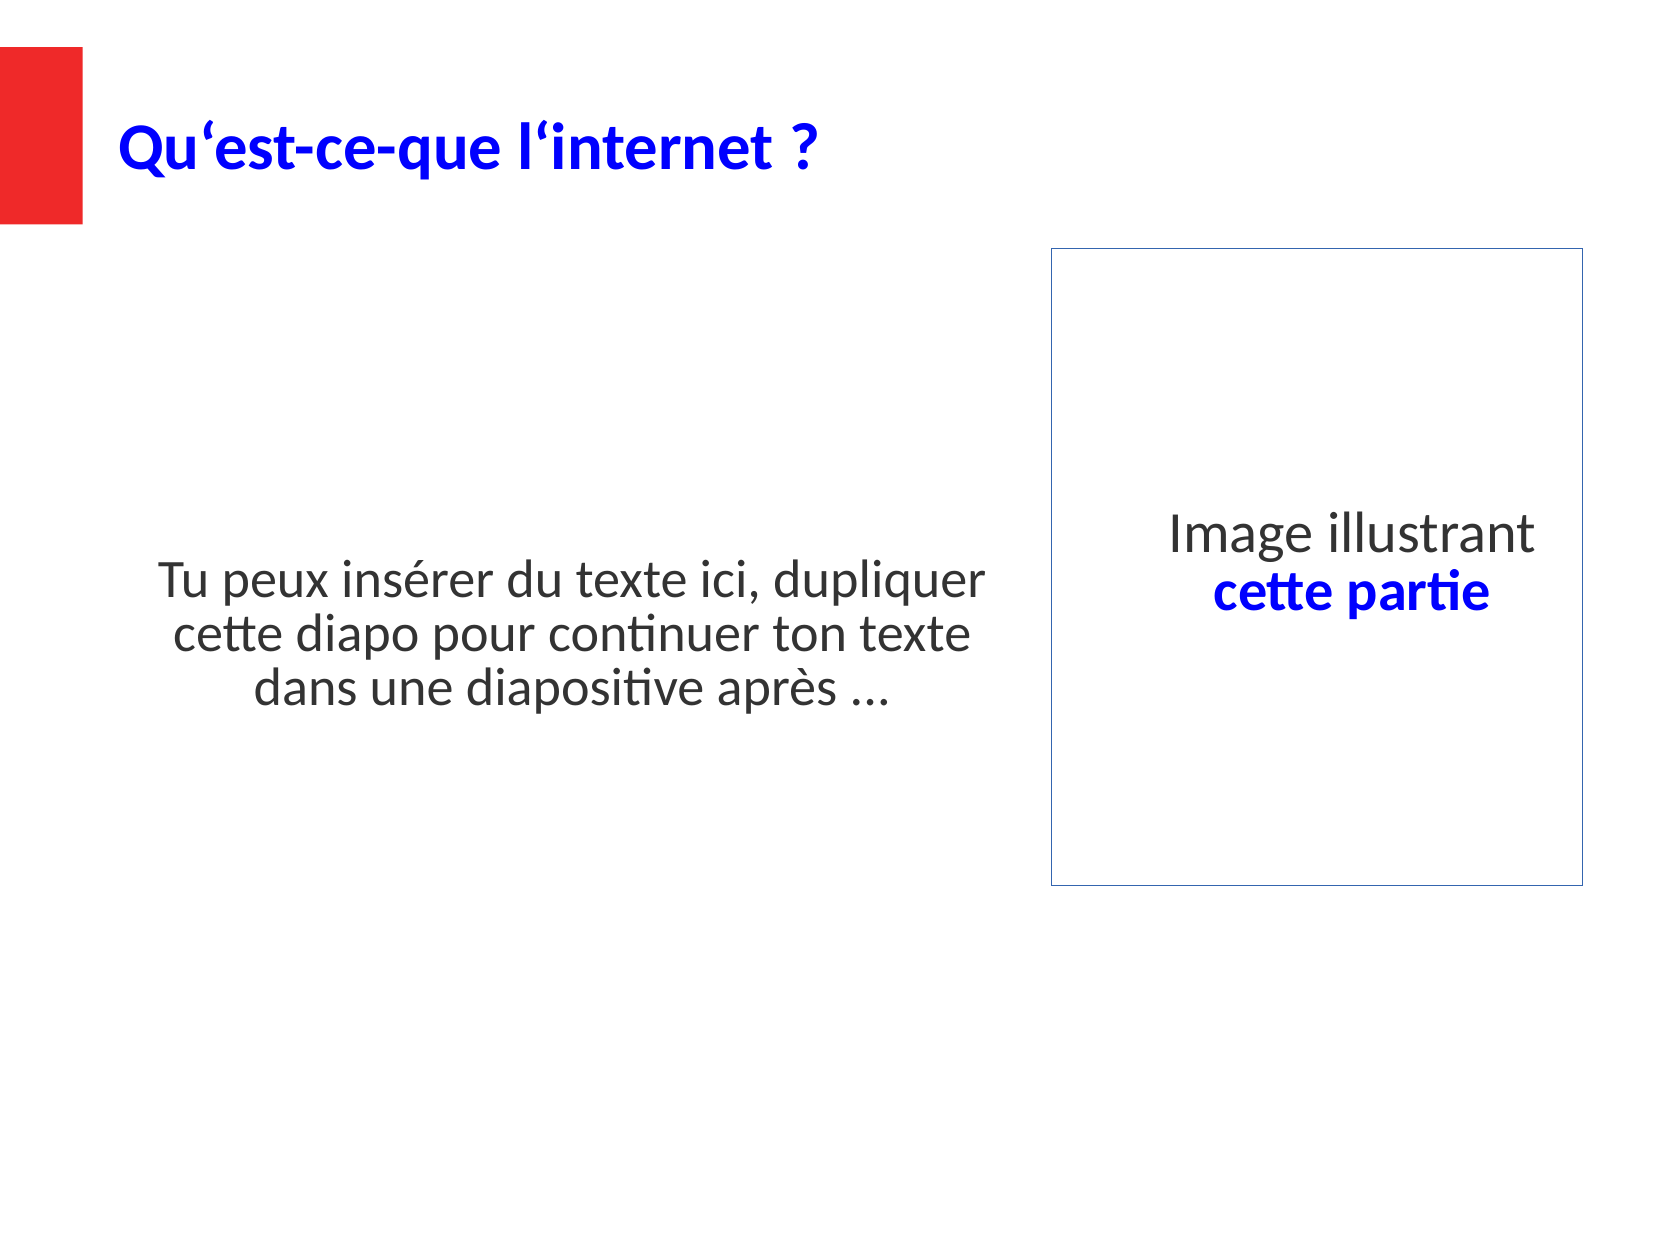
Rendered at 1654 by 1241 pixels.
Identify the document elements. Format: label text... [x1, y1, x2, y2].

list Tu peux insérer du texte ici, dupliquer cette diapo pour continuer ton texte dans une diapositive après ... [47, 224, 1028, 1052]
title Qu‘est-ce-que l‘internet ? [118, 49, 1571, 257]
list Image illustrant cette partie [1051, 248, 1583, 886]
